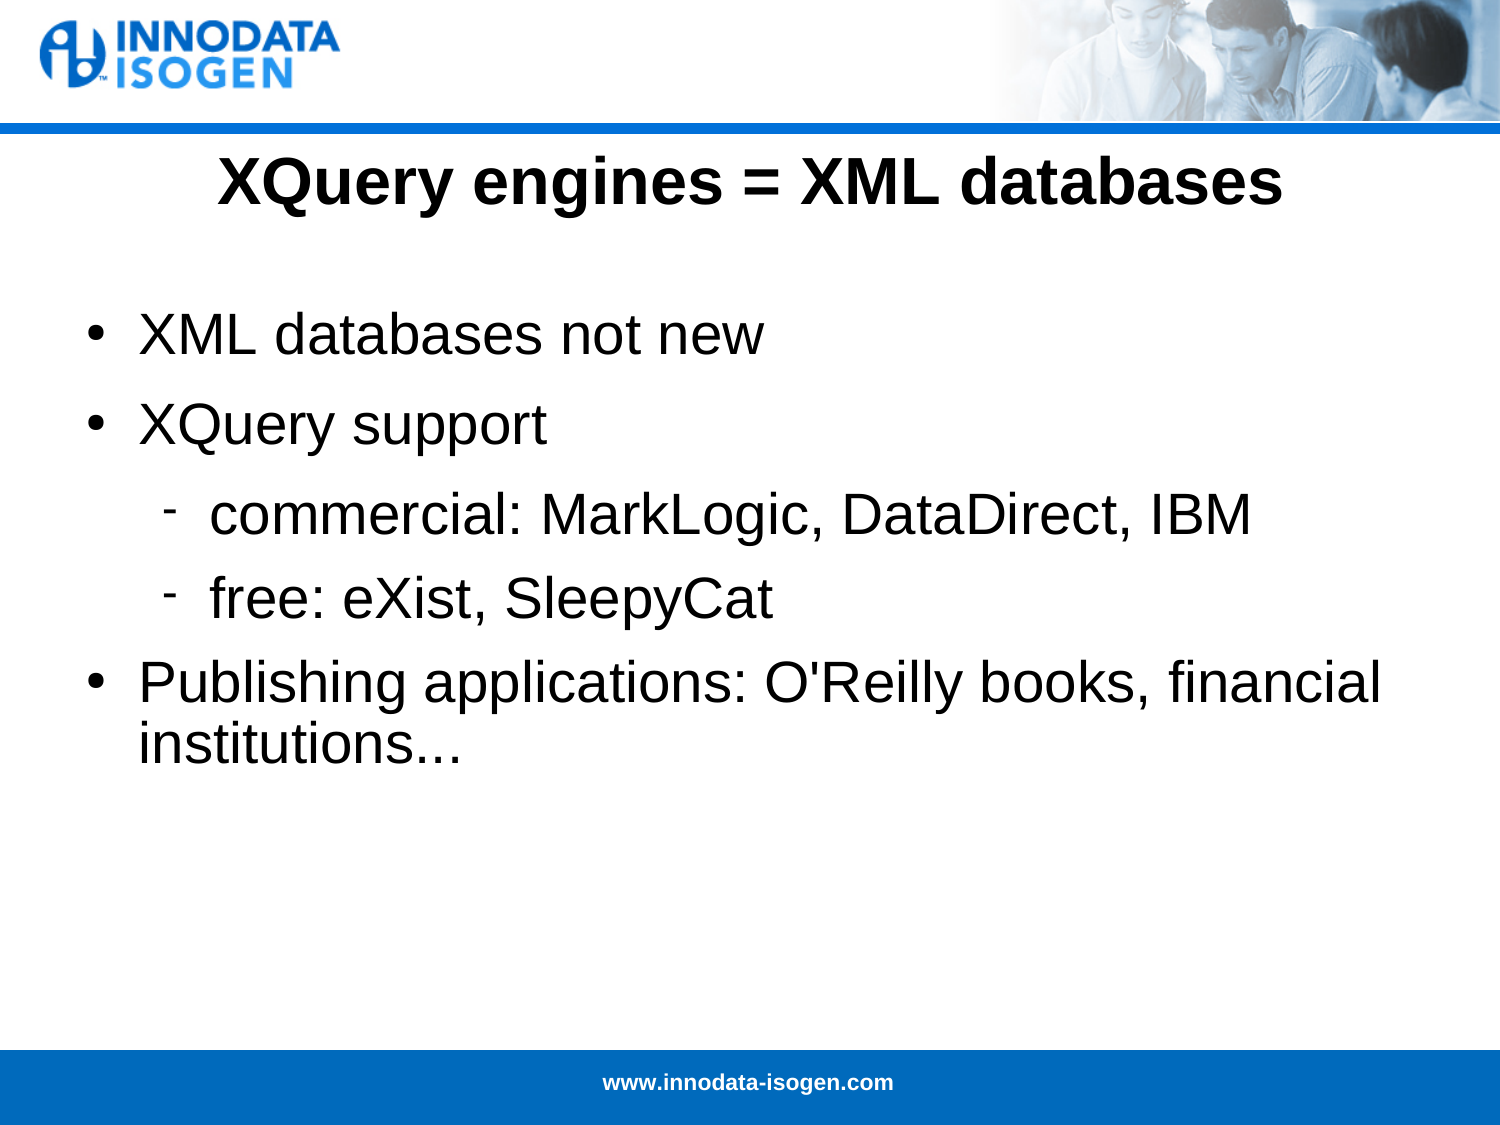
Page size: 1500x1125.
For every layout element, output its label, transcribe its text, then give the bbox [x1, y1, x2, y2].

title XQuery engines = XML databases [76, 89, 1427, 278]
picture [0, 0, 1500, 121]
list XML databases not new XQuery support commercial: MarkLogic, DataDirect, IBM free: eXist, SleepyCat Publishing applications: O'Reilly books, financial institutions... [68, 306, 1419, 1049]
picture [0, 123, 76, 134]
picture [1427, 123, 1500, 134]
